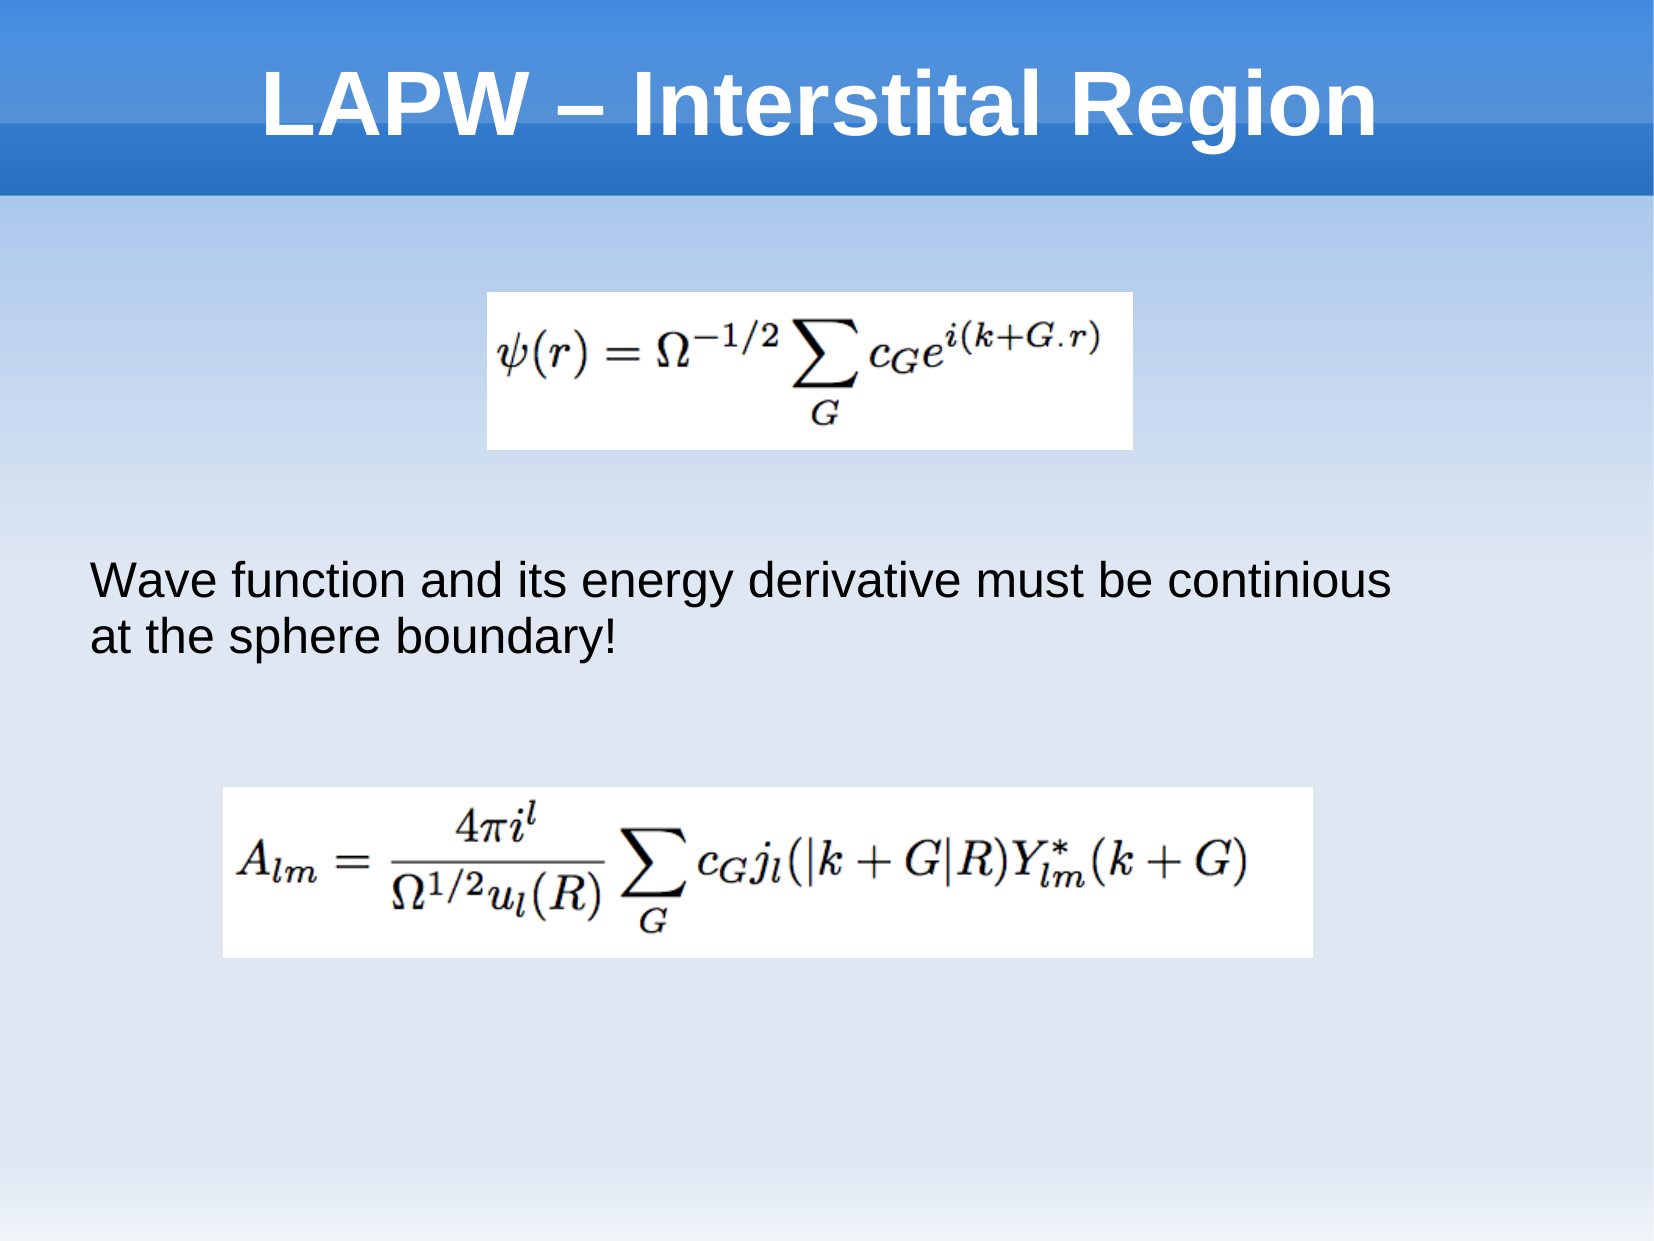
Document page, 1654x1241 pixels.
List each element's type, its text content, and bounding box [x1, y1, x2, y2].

text_box Wave function and its energy derivative must be continious at the sphere boundary! [75, 545, 1463, 677]
title LAPW – Interstital Region [76, 7, 1565, 200]
picture [0, 0, 1654, 1241]
